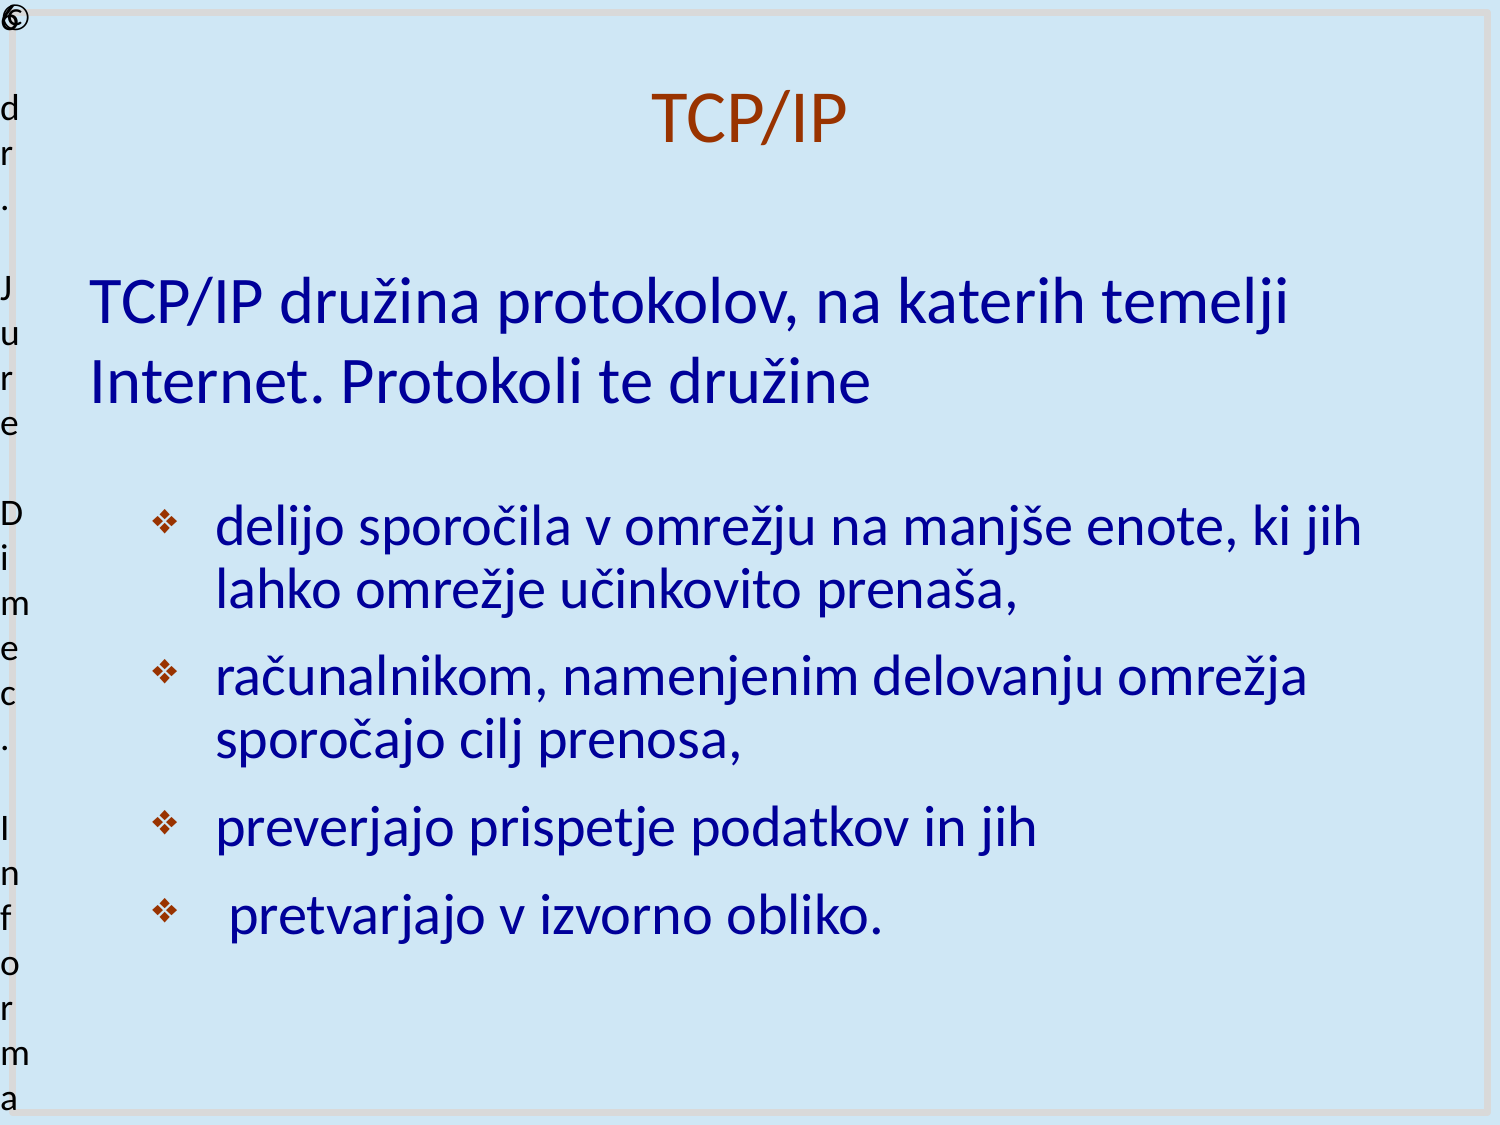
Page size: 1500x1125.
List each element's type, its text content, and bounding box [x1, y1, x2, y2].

list delijo sporočila v omrežju na manjše enote, ki jih lahko omrežje učinkovito prenaša, računalnikom, namenjenim delovanju omrežja sporočajo cilj prenosa, preverjajo prispetje podatkov in jih pretvarjajo v izvorno obliko. [62, 487, 1463, 1025]
title TCP/IP [112, 50, 1388, 175]
text_box TCP/IP družina protokolov, na katerih temelji Internet. Protokoli te družine [75, 249, 1463, 425]
